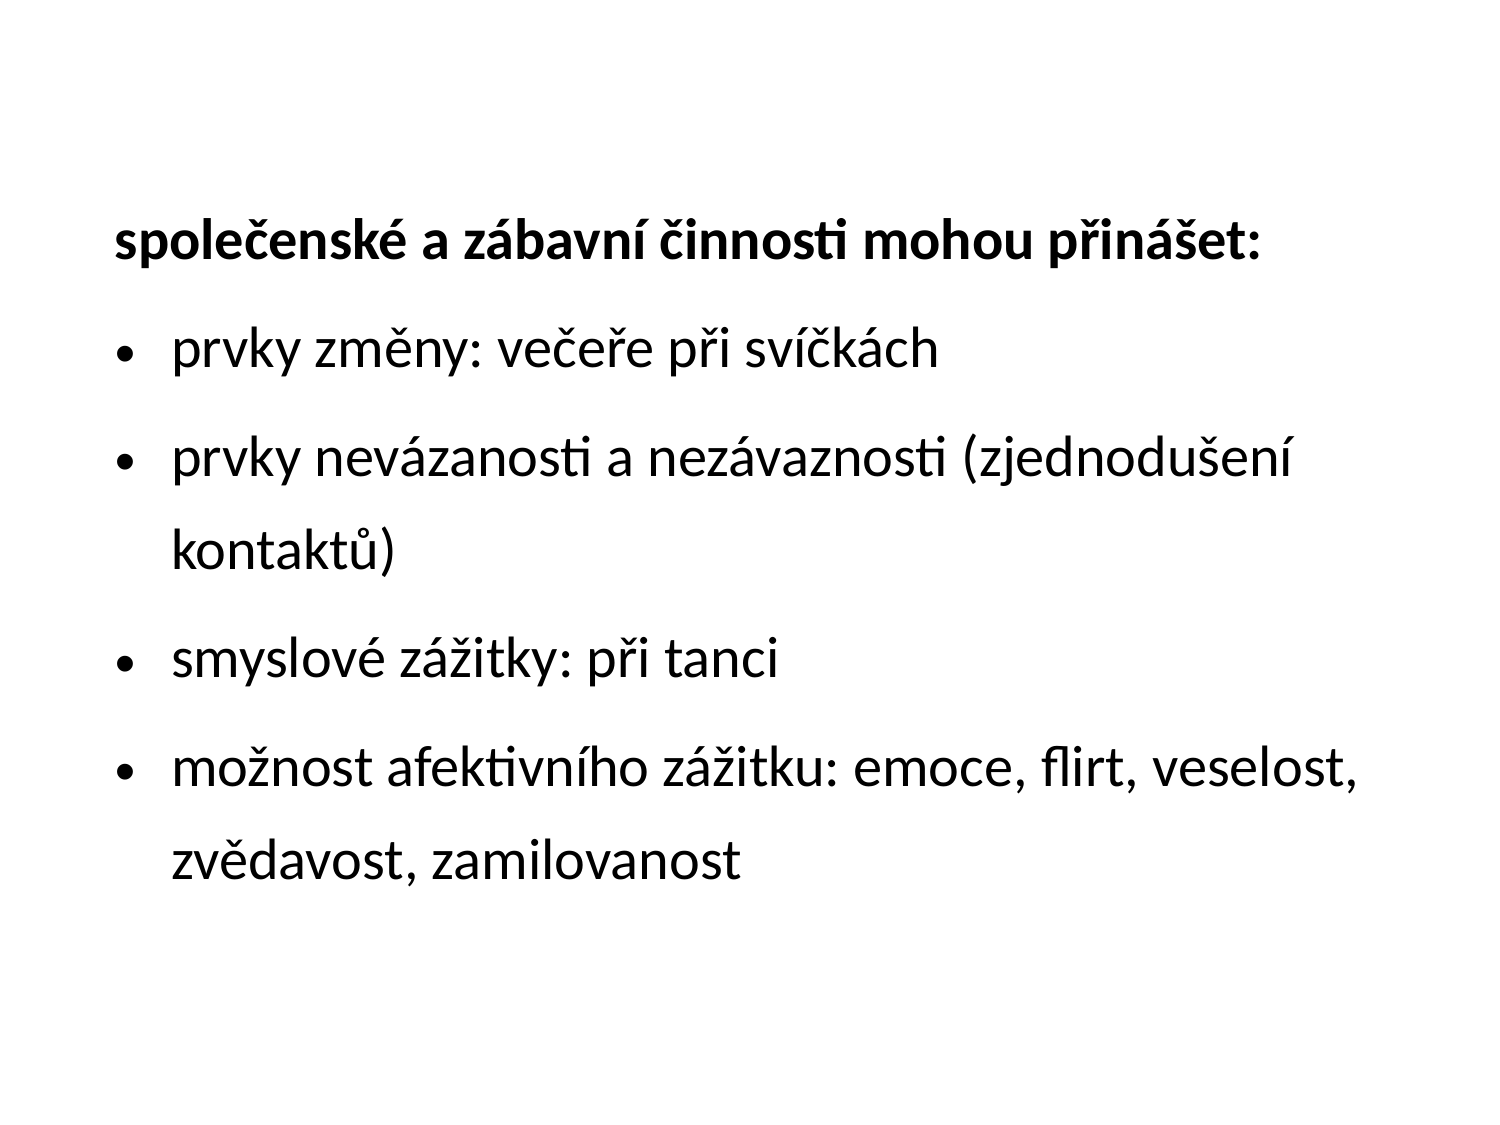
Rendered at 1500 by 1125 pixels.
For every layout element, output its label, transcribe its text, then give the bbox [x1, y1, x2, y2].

list společenské a zábavní činnosti mohou přinášet: prvky změny: večeře při svíčkách prvky nevázanosti a nezávaznosti (zjednodušení kontaktů) smyslové zážitky: při tanci možnost afektivního zážitku: emoce, flirt, veselost, zvědavost, zamilovanost [100, 172, 1451, 1097]
